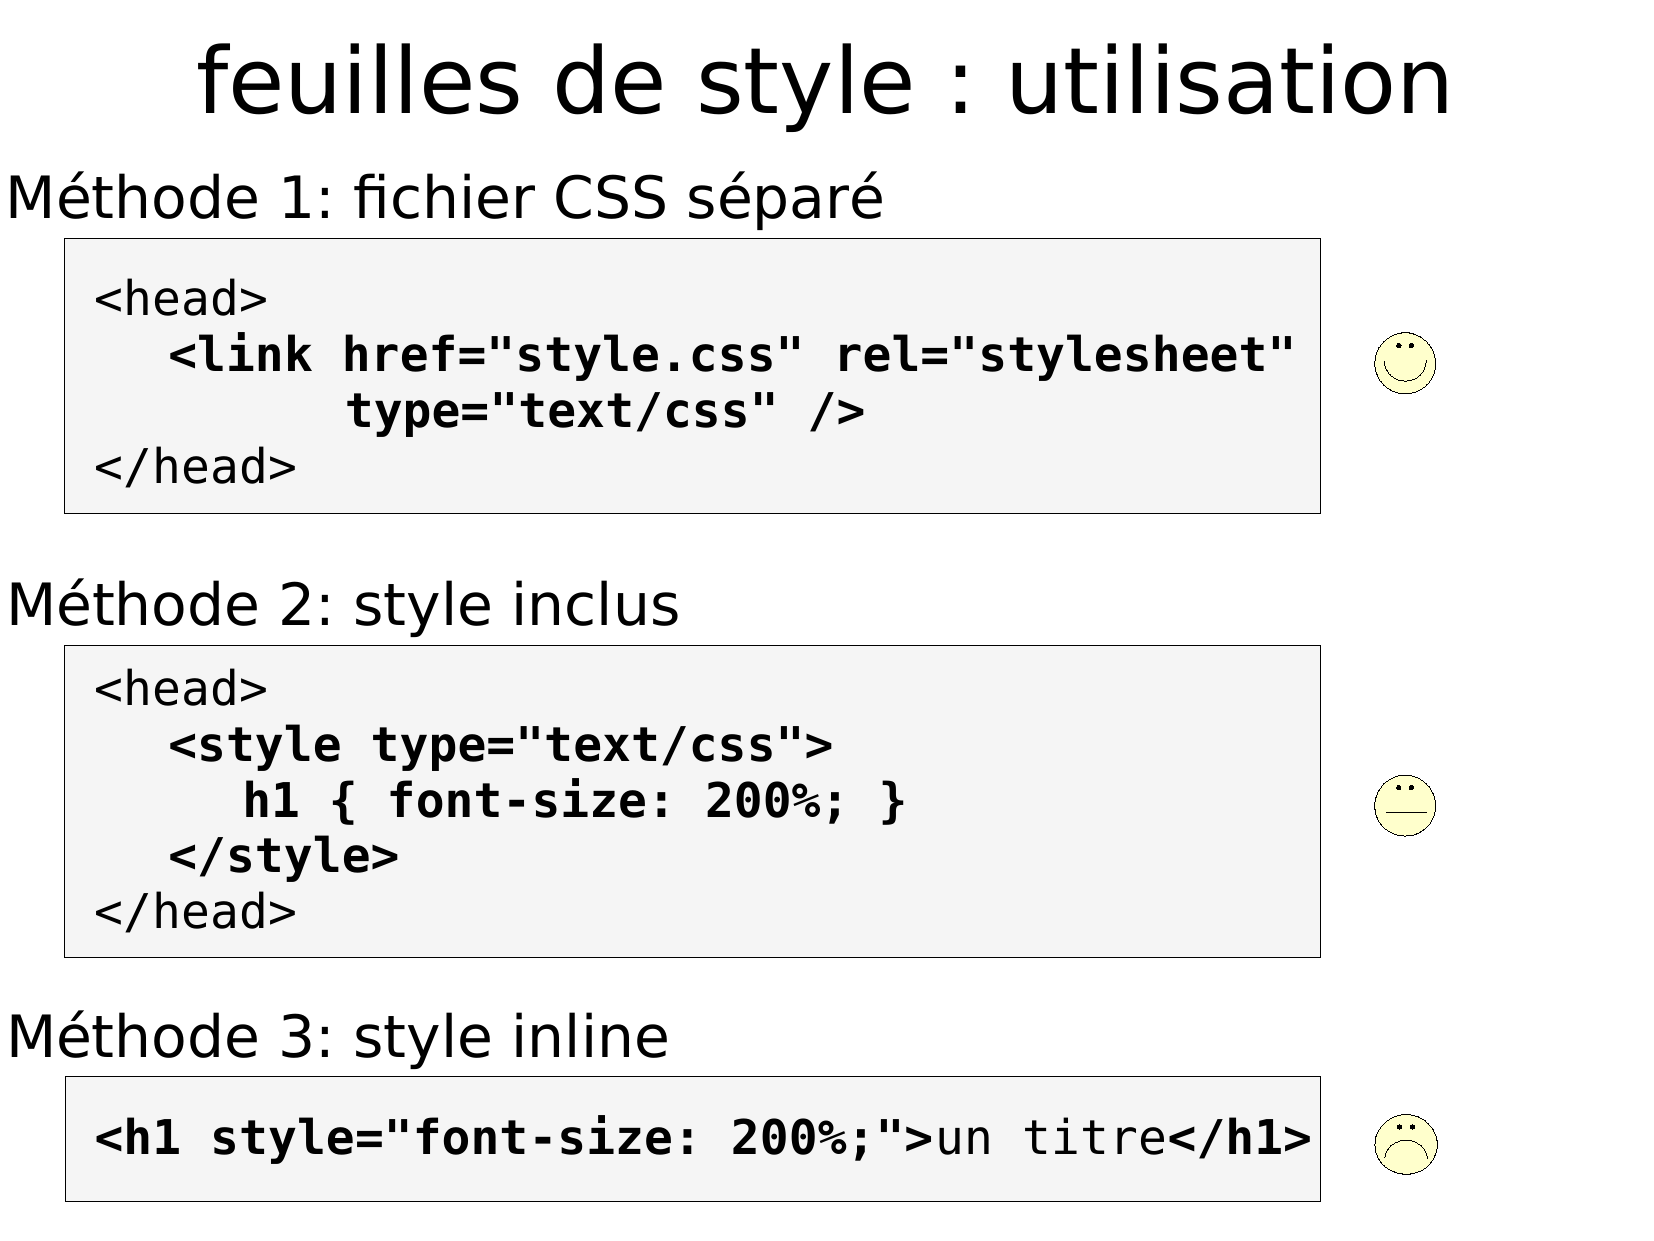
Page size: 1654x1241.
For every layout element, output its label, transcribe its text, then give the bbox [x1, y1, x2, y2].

text_box [1374, 1114, 1438, 1175]
text_box <head> <style type="text/css"> h1 { font-size: 200%; } </style> </head> [94, 661, 1238, 941]
text_box [64, 645, 1321, 958]
text_box <head> <link href="style.css" rel="stylesheet" type="text/css" /> </head> [94, 271, 1300, 495]
text_box [1374, 775, 1436, 837]
text_box [1374, 332, 1436, 394]
text_box Méthode 1: fichier CSS séparé [5, 164, 798, 233]
text_box [65, 1076, 1321, 1202]
text_box Méthode 3: style inline [6, 1003, 604, 1071]
title feuilles de style : utilisation [136, 17, 1518, 143]
text_box [64, 238, 1321, 514]
text_box Méthode 2: style inclus [5, 571, 614, 640]
text_box <h1 style="font-size: 200%;">un titre</h1> [94, 1109, 1313, 1166]
